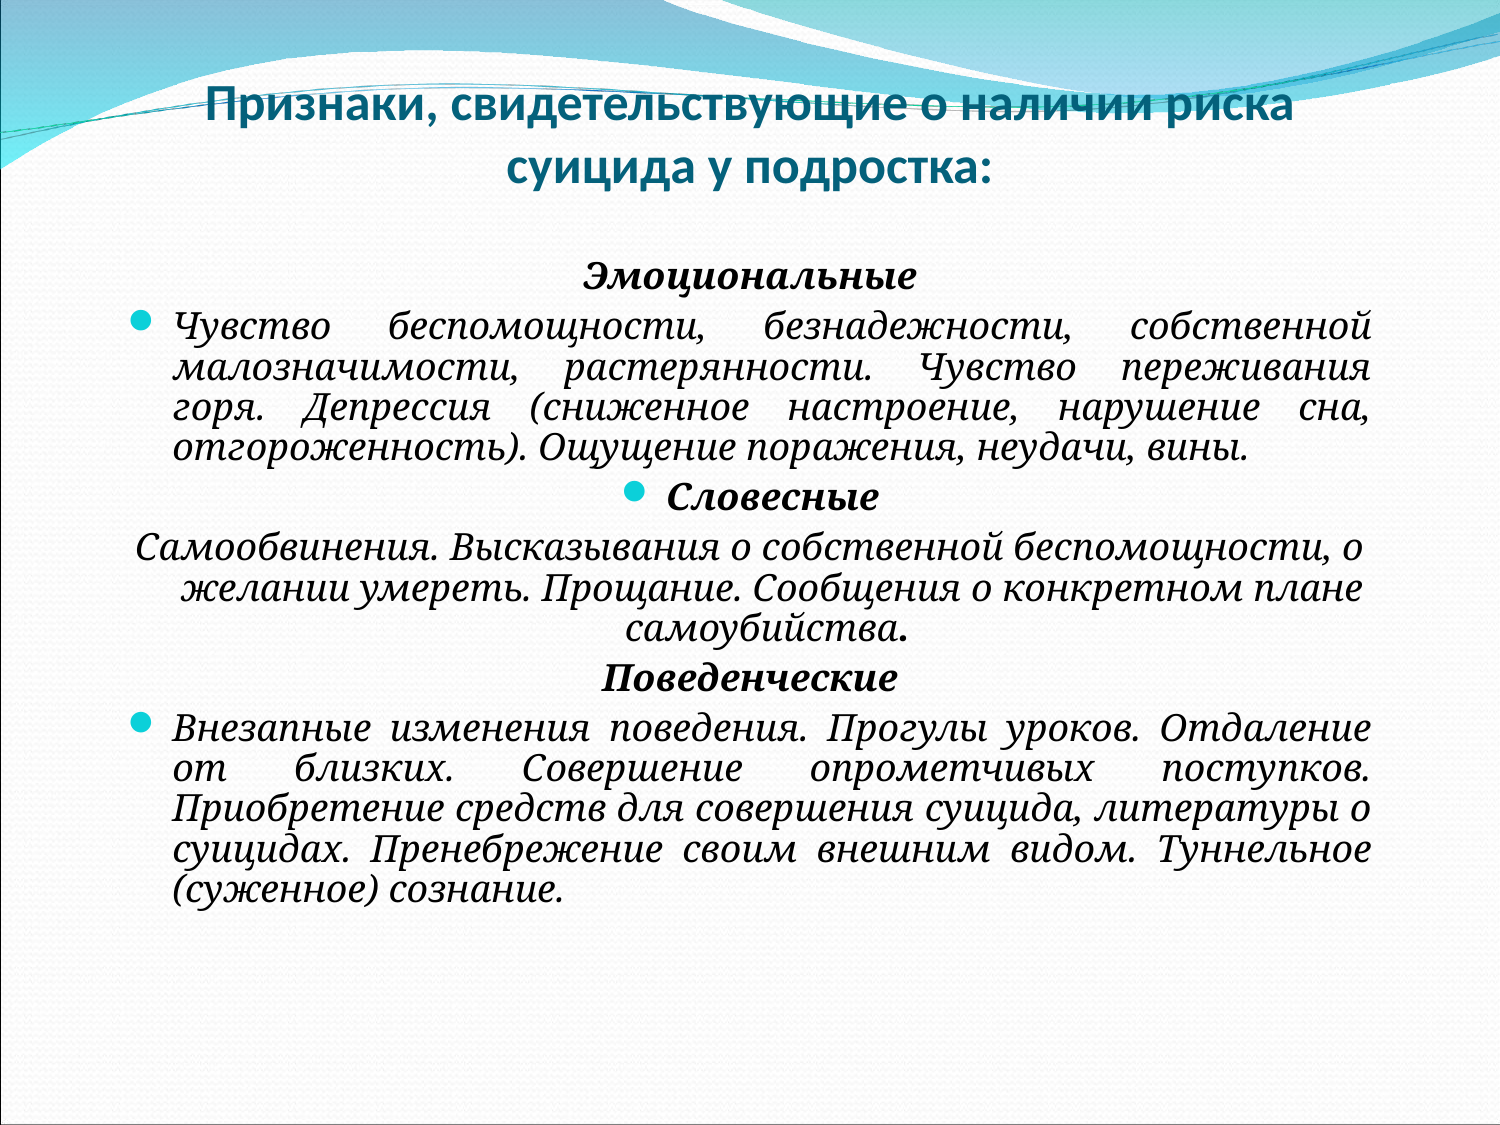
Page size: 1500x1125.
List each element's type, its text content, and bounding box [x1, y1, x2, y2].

title Признаки, свидетельствующие о наличии риска суицида у подростка: [112, 58, 1388, 194]
picture [0, 0, 1500, 1125]
list Эмоциональные Чувство беспомощности, безнадежности, собственной малозначимости, растерянности. Чувство переживания горя. Депрессия (сниженное настроение, нарушение сна, отгороженность). Ощущение поражения, неудачи, вины. Словесные Самообвинения. Высказывания о собственной беспомощности, о желании умереть. Прощание. Сообщения о конкретном плане самоубийства. Поведенческие Внезапные изменения поведения. Прогулы уроков. Отдаление от близких. Совершение опрометчивых поступков. Приобретение средств для совершения суицида, литературы о суицидах. Пренебрежение своим внешним видом. Туннельное (суженное) сознание. [112, 249, 1388, 1050]
